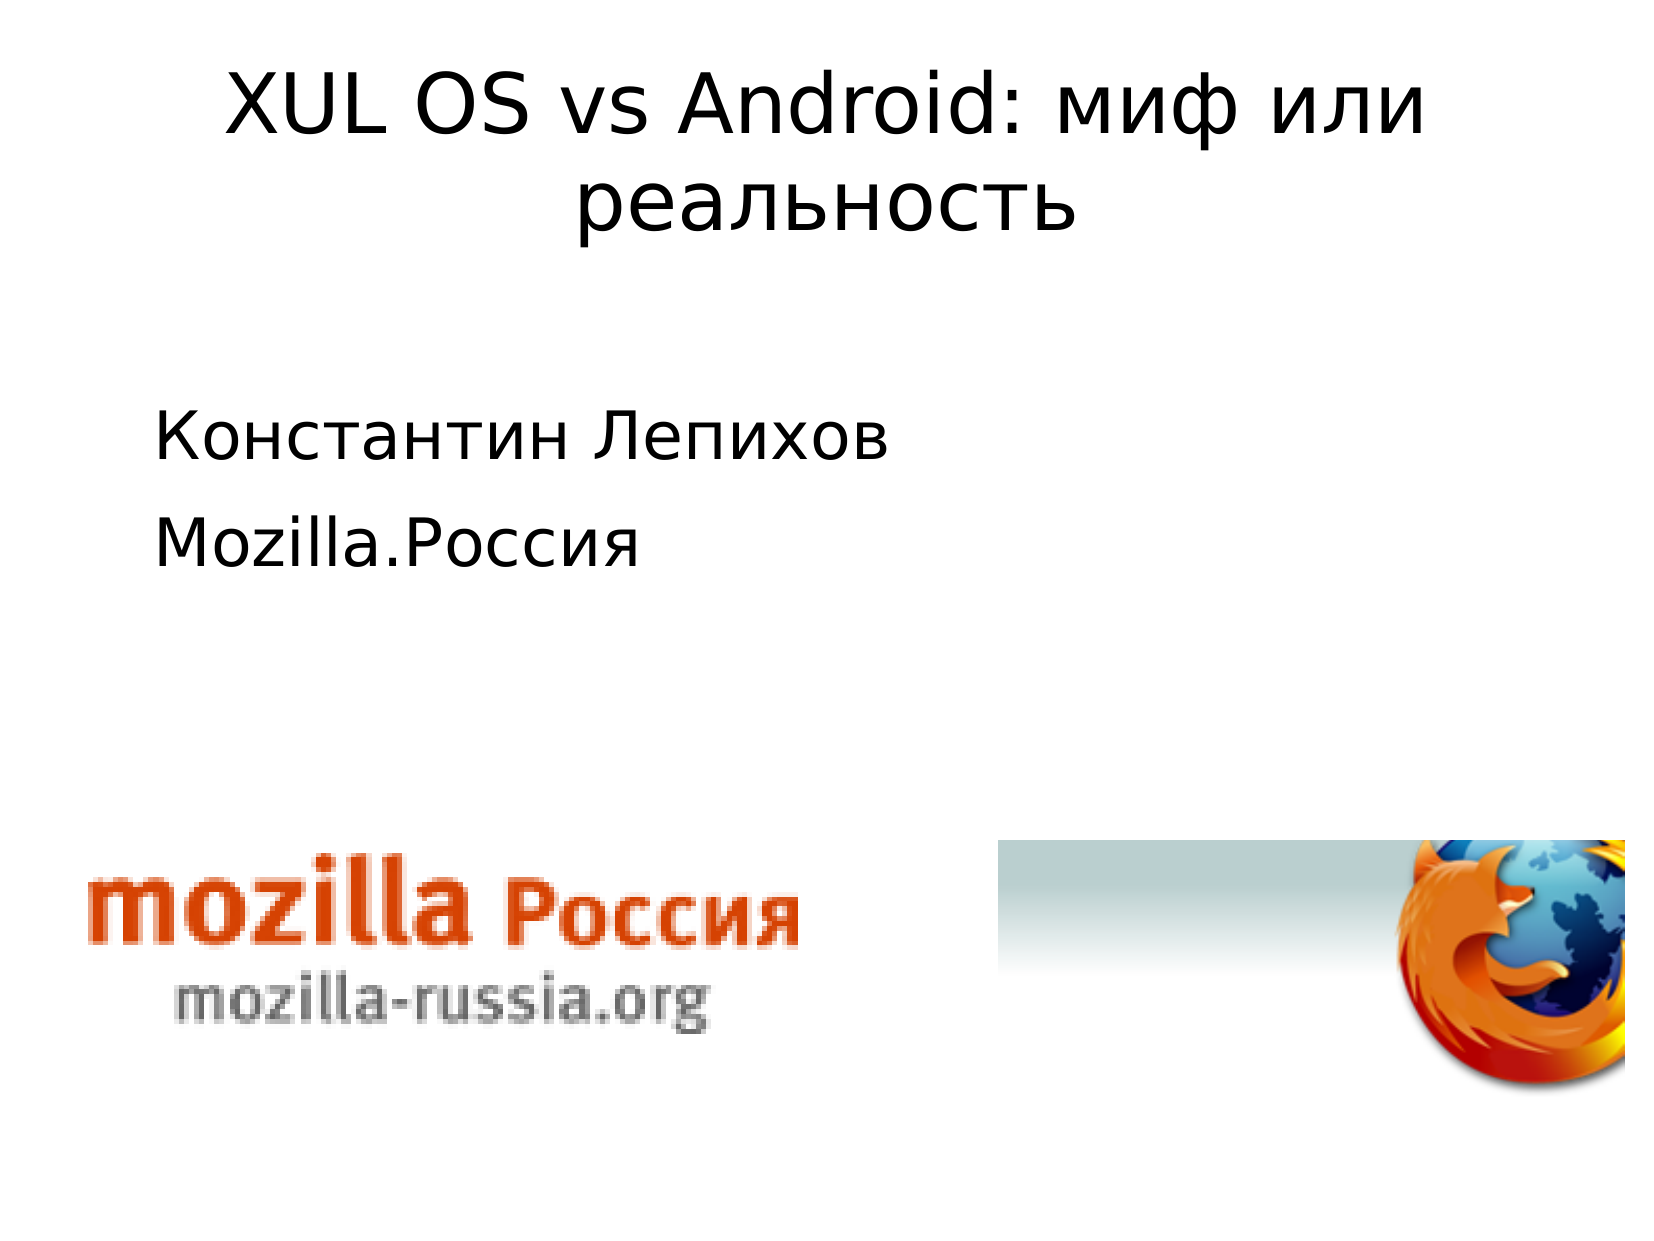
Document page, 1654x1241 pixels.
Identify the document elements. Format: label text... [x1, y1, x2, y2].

picture [88, 853, 798, 1034]
list Константин Лепихов Mozilla.Россия [82, 290, 1571, 1094]
title XUL OS vs Android: миф или реальность [82, 55, 1571, 251]
picture [998, 840, 1625, 1123]
